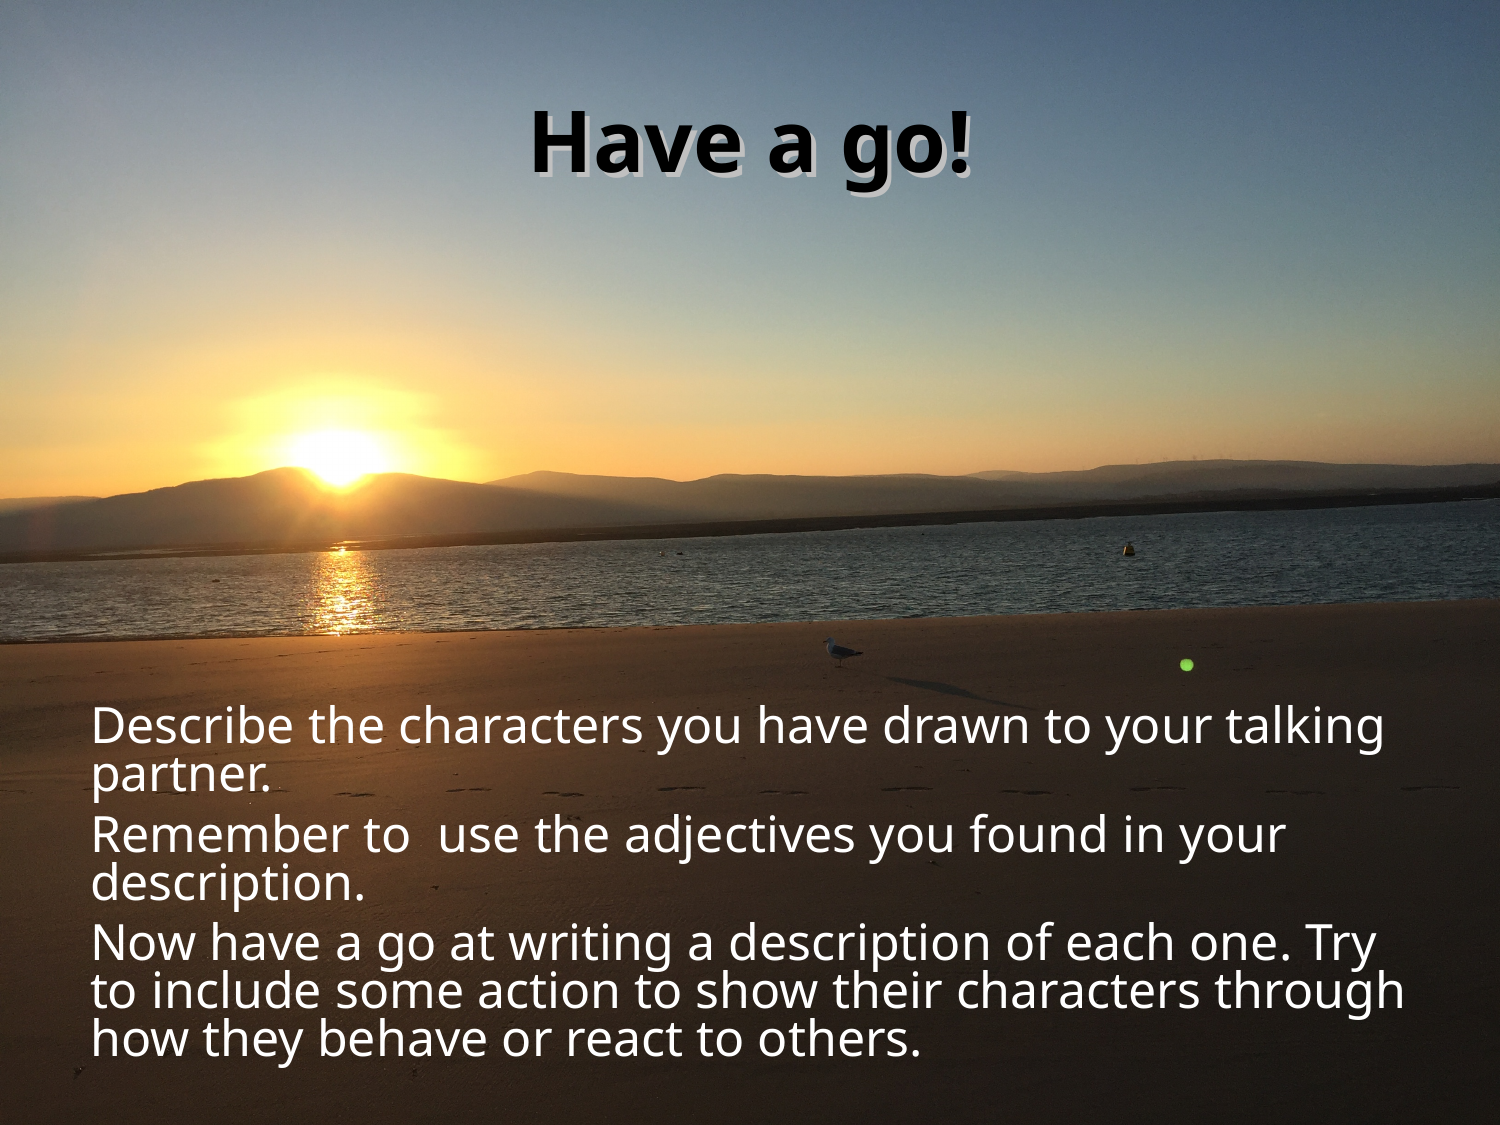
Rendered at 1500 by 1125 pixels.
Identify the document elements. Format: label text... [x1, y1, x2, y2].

title Have a go! [75, 45, 1426, 233]
list Describe the characters you have drawn to your talking partner. Remember to use the adjectives you found in your description. Now have a go at writing a description of each one. Try to include some action to show their characters through how they behave or react to others. [75, 262, 1426, 1075]
